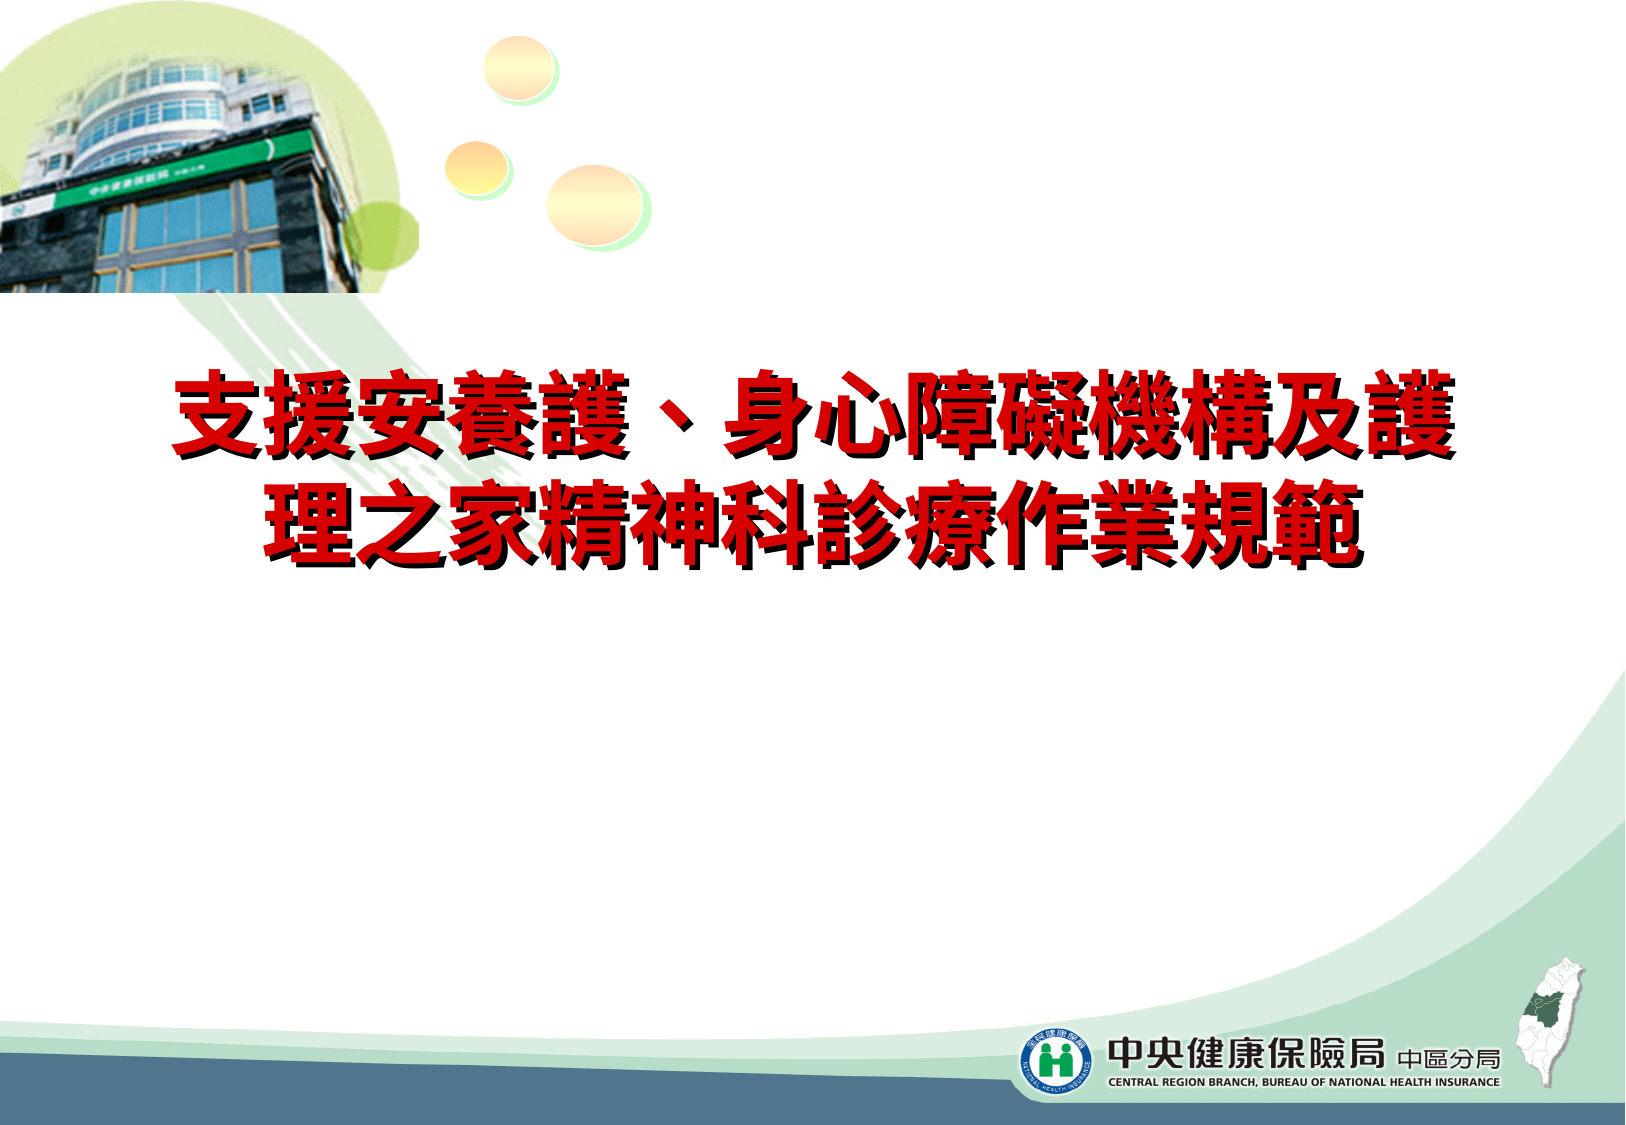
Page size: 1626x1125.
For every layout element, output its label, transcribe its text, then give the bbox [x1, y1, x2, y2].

title 支援安養護、身心障礙機構及護理之家精神科診療作業規範 [121, 344, 1503, 586]
